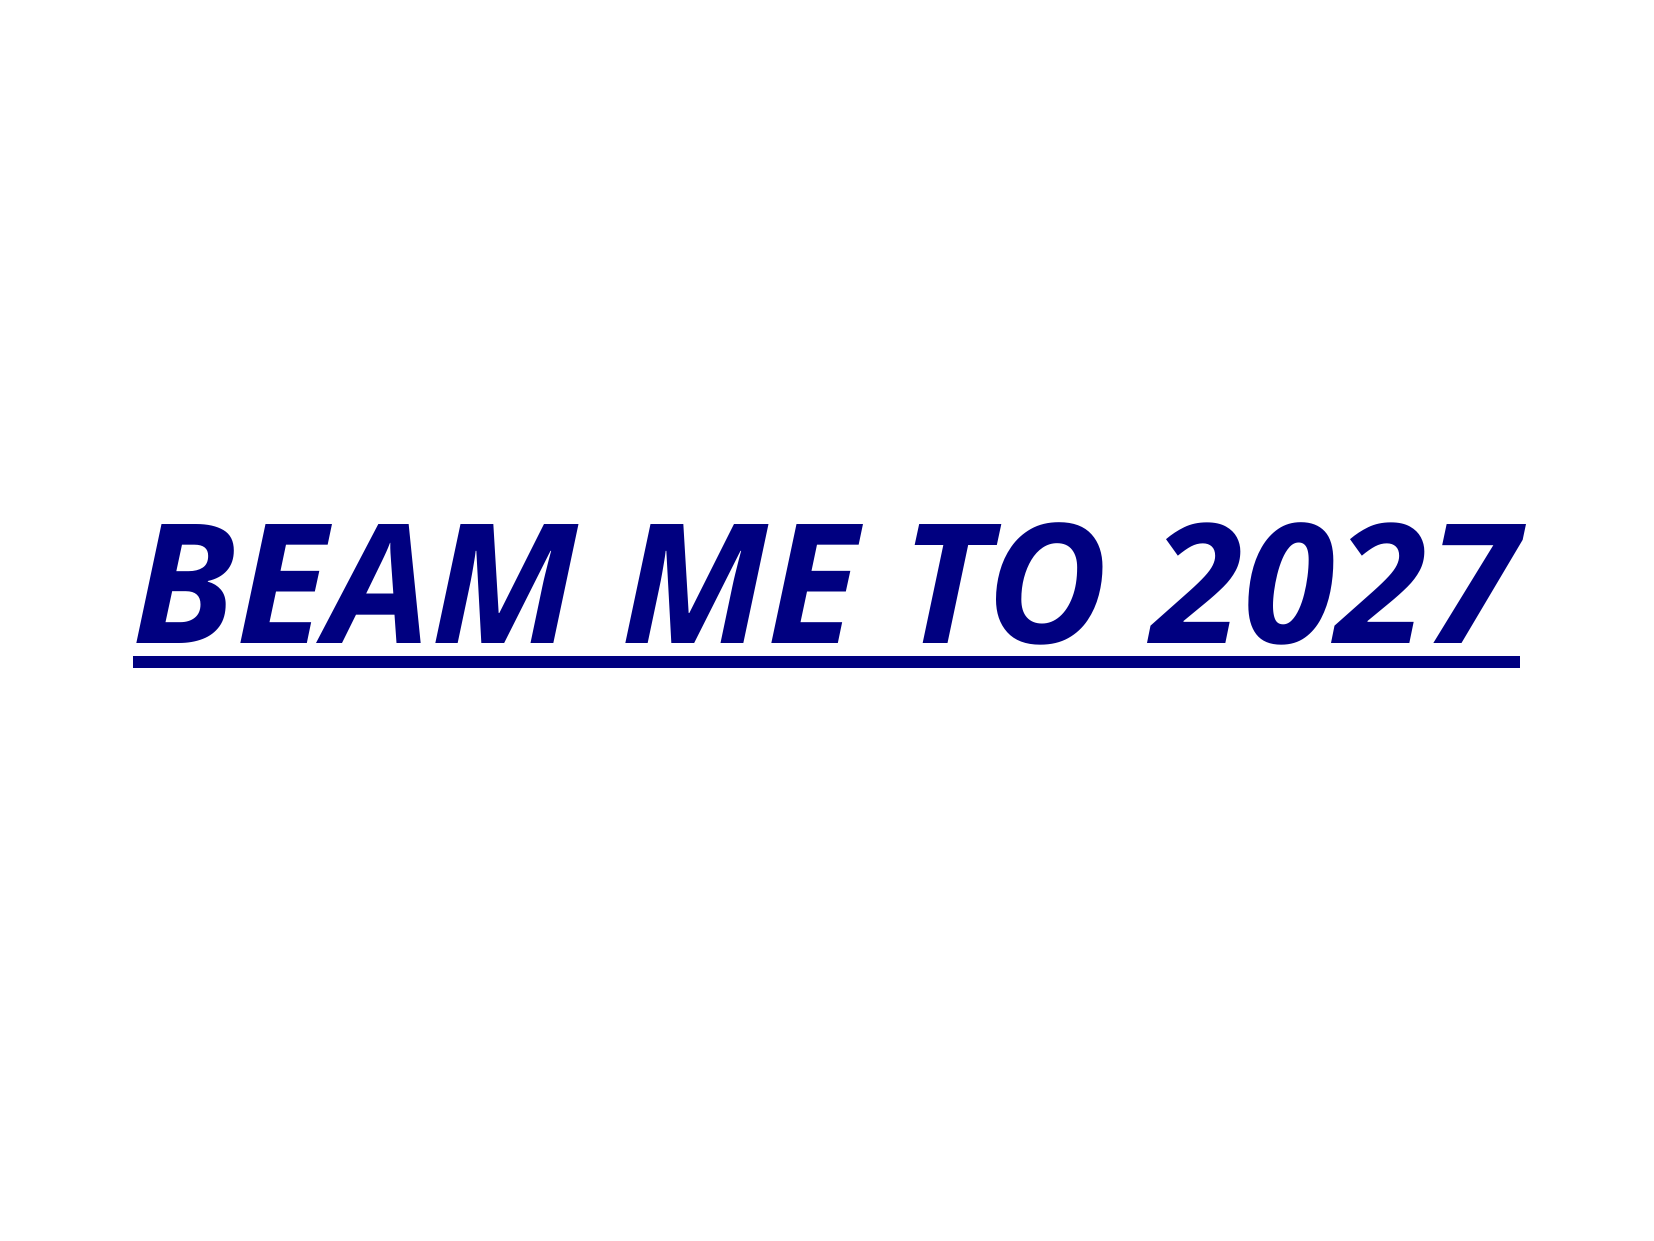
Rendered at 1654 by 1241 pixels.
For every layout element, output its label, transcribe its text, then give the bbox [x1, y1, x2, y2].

subtitle BEAM ME TO 2027 [82, 49, 1571, 1109]
